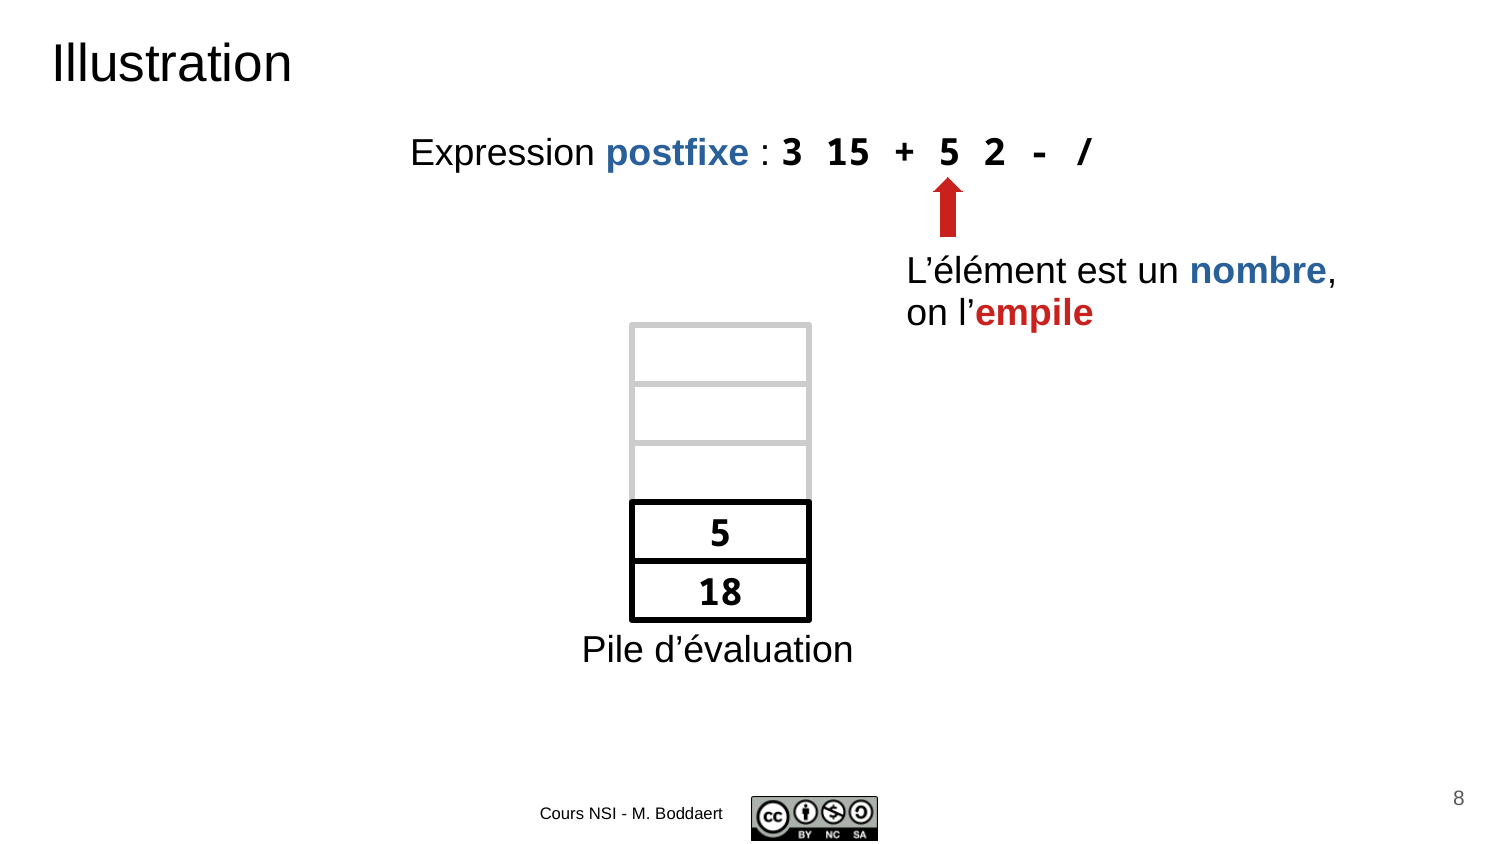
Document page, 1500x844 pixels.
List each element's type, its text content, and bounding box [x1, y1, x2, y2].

picture [751, 796, 878, 841]
text_box [631, 324, 810, 501]
text_box 18 [631, 562, 810, 620]
slide_number <numéro> [1389, 764, 1480, 830]
text_box Expression postfixe : 3 15 + 5 2 - / [29, 120, 1477, 760]
text_box L’élément est un nombre, on l’empile [891, 242, 1394, 344]
text_box [933, 177, 963, 237]
title Illustration [51, 13, 1449, 108]
text_box 5 [631, 501, 810, 562]
text_box Pile d’évaluation [566, 620, 880, 680]
